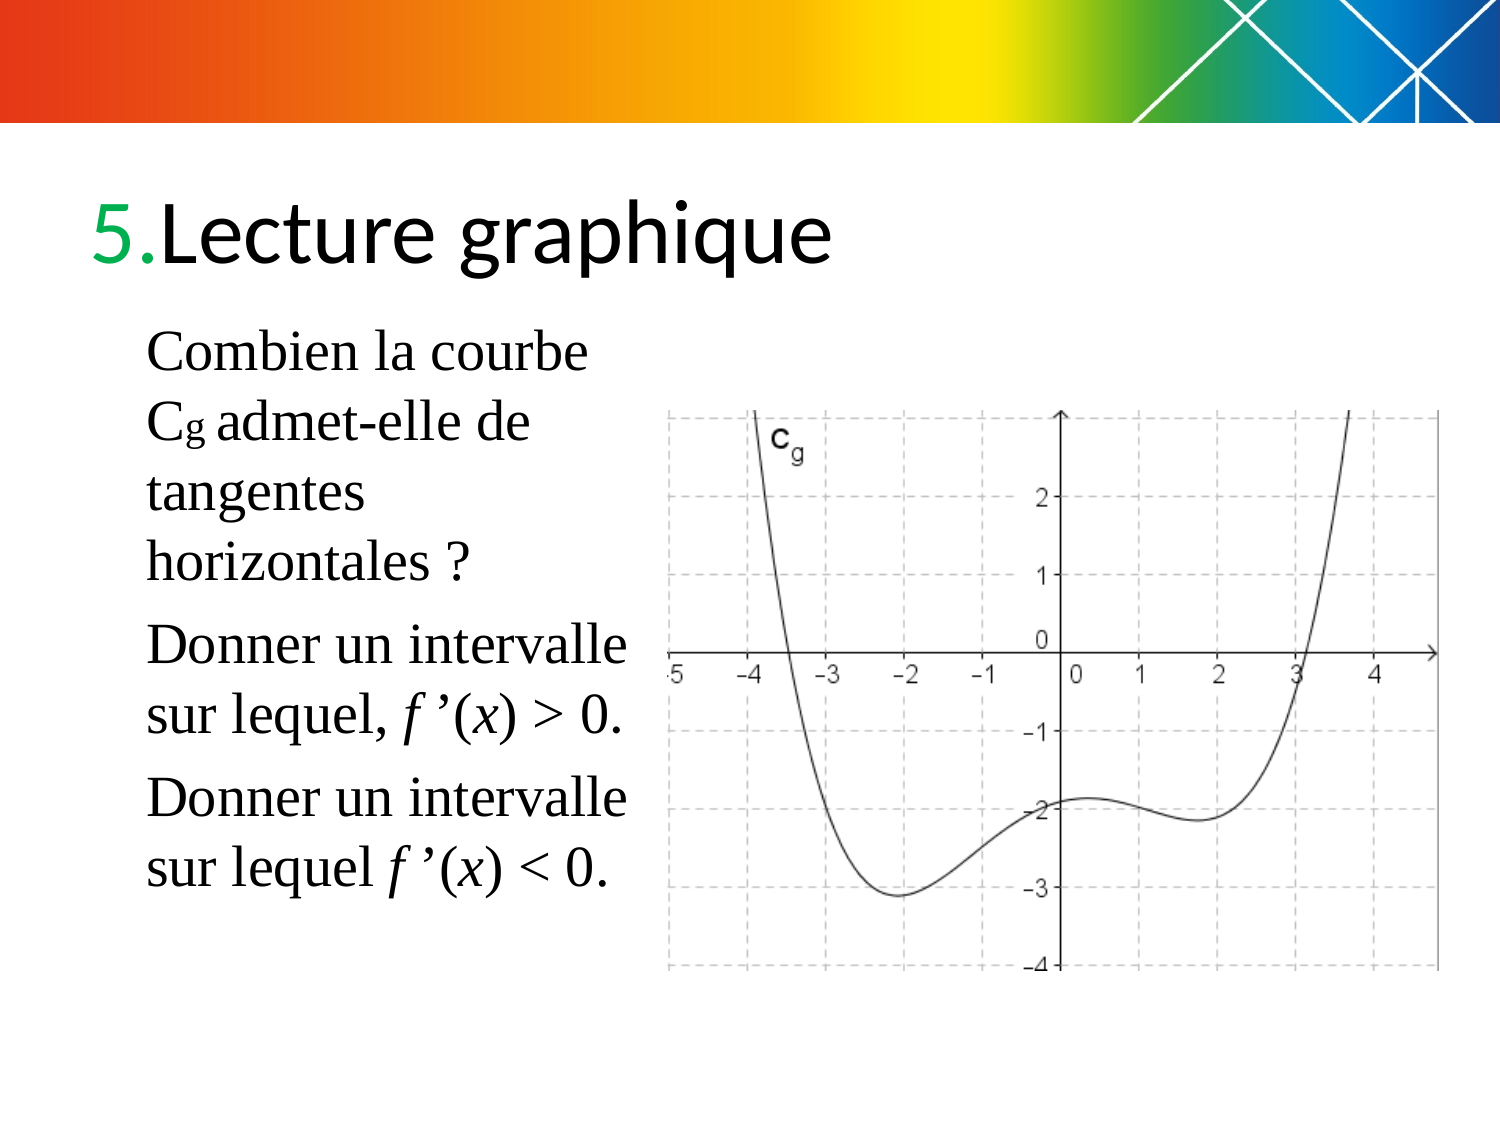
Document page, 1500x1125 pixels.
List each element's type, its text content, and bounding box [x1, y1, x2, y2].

picture [667, 410, 1439, 972]
list Combien la courbe Cg admet-elle de tangentes horizontales ? Donner un intervalle sur lequel, f ’(x) > 0. Donner un intervalle sur lequel f ’(x) < 0. [75, 304, 645, 1067]
picture [0, 0, 1358, 123]
title 5.Lecture graphique [75, 164, 1425, 305]
picture [1340, 0, 1500, 123]
